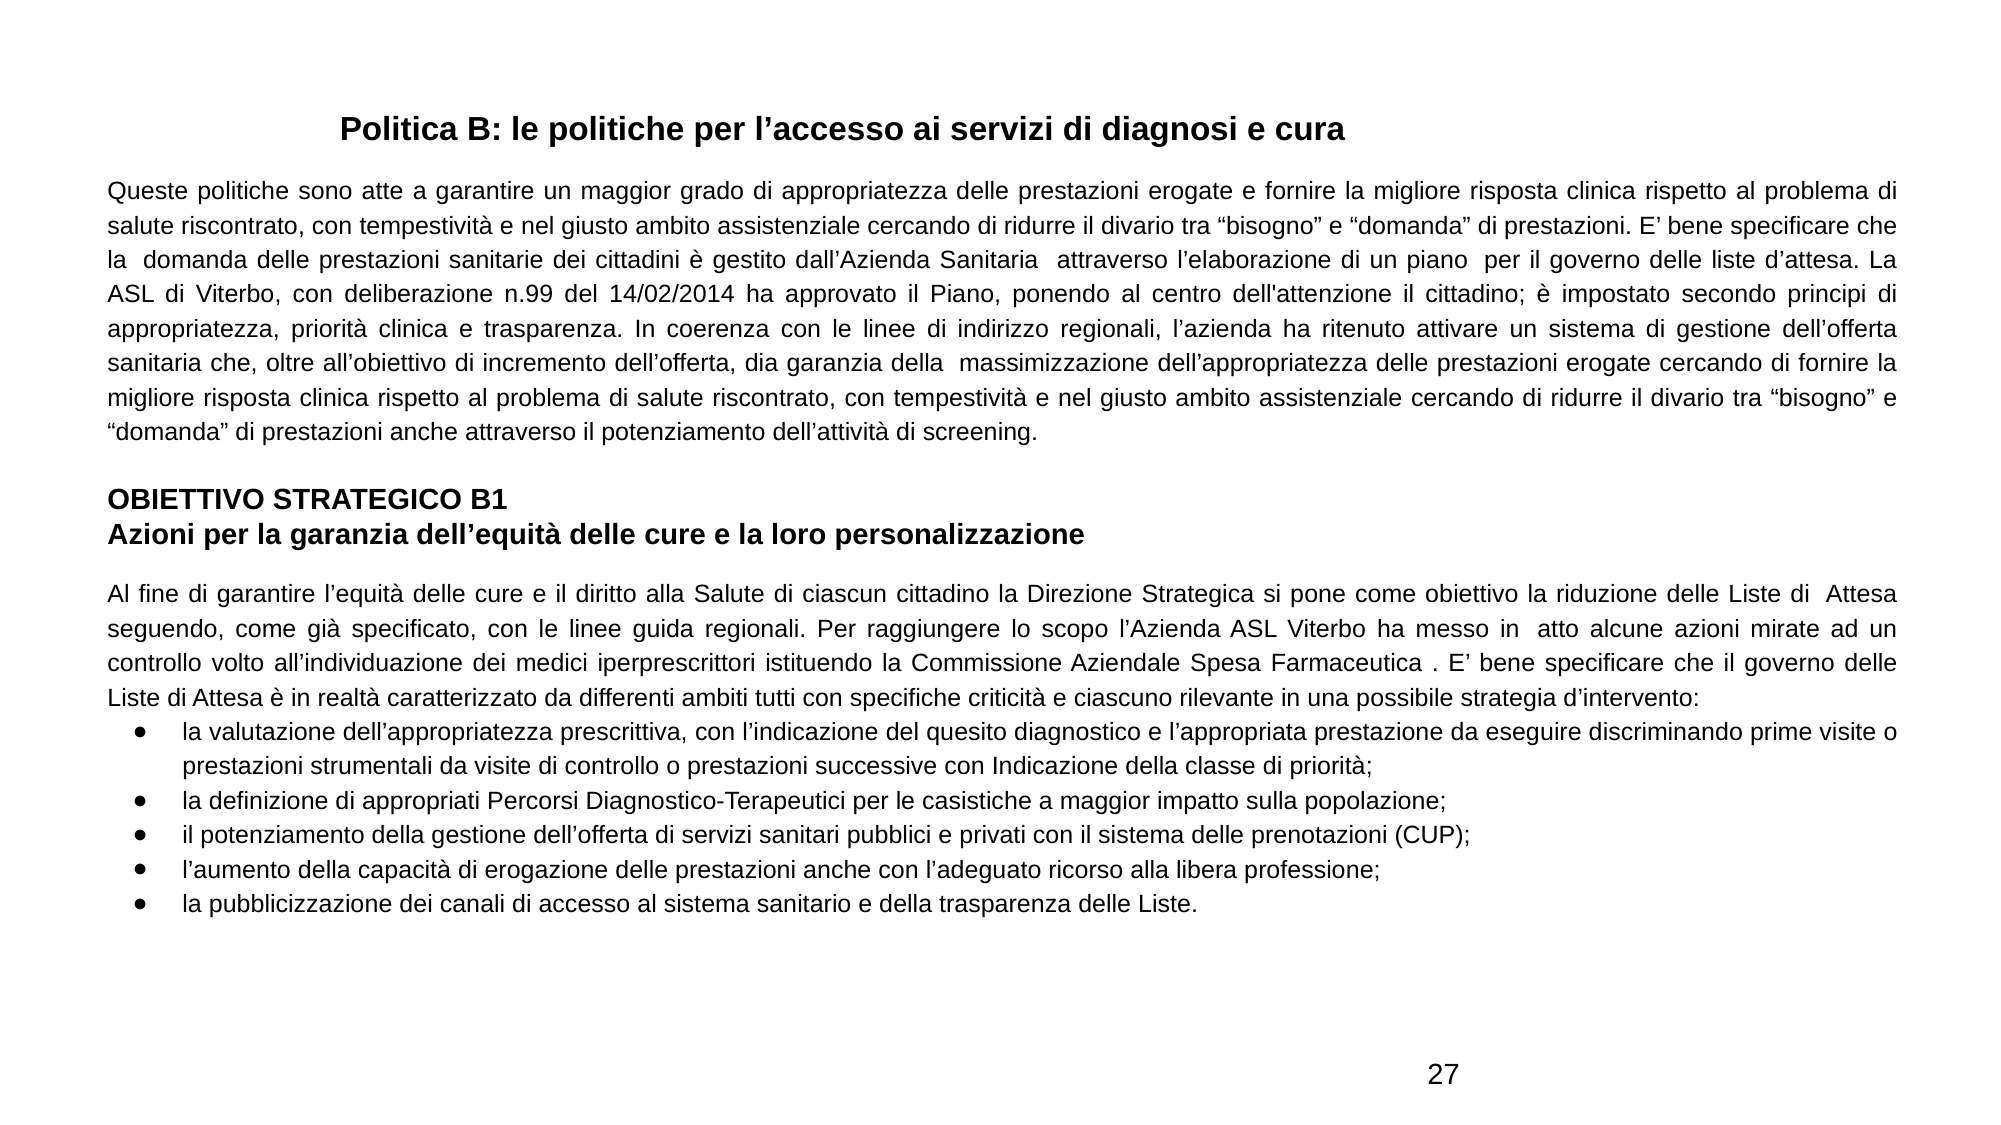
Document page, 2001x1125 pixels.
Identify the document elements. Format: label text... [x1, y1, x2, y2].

text_box Politica B: le politiche per l’accesso ai servizi di diagnosi e cura Queste politiche sono atte a garantire un maggior grado di appropriatezza delle prestazioni erogate e fornire la migliore risposta clinica rispetto al problema di salute riscontrato, con tempestività e nel giusto ambito assistenziale cercando di ridurre il divario tra “bisogno” e “domanda” di prestazioni. E’ bene specificare che la domanda delle prestazioni sanitarie dei cittadini è gestito dall’Azienda Sanitaria attraverso l’elaborazione di un piano per il governo delle liste d’attesa. La ASL di Viterbo, con deliberazione n.99 del 14/02/2014 ha approvato il Piano, ponendo al centro dell'attenzione il cittadino; è impostato secondo principi di appropriatezza, priorità clinica e trasparenza. In coerenza con le linee di indirizzo regionali, l’azienda ha ritenuto attivare un sistema di gestione dell’offerta sanitaria che, oltre all’obiettivo di incremento dell’offerta, dia garanzia della massimizzazione dell’appropriatezza delle prestazioni erogate cercando di fornire la migliore risposta clinica rispetto al problema di salute riscontrato, con tempestività e nel giusto ambito assistenziale cercando di ridurre il divario tra “bisogno” e “domanda” di prestazioni anche attraverso il potenziamento dell’attività di screening. OBIETTIVO STRATEGICO B1 Azioni per la garanzia dell’equità delle cure e la loro personalizzazione Al fine di garantire l’equità delle cure e il diritto alla Salute di ciascun cittadino la Direzione Strategica si pone come obiettivo la riduzione delle Liste di Attesa seguendo, come già specificato, con le linee guida regionali. Per raggiungere lo scopo l’Azienda ASL Viterbo ha messo in atto alcune azioni mirate ad un controllo volto all’individuazione dei medici iperprescrittori istituendo la Commissione Aziendale Spesa Farmaceutica . E’ bene specificare che il governo delle Liste di Attesa è in realtà caratterizzato da differenti ambiti tutti con specifiche criticità e ciascuno rilevante in una possibile strategia d’intervento: la valutazione dell’appropriatezza prescrittiva, con l’indicazione del quesito diagnostico e l’appropriata prestazione da eseguire discriminando prime visite o prestazioni strumentali da visite di controllo o prestazioni successive con Indicazione della classe di priorità; la definizione di appropriati Percorsi Diagnostico-Terapeutici per le casistiche a maggior impatto sulla popolazione; il potenziamento della gestione dell’offerta di servizi sanitari pubblici e privati con il sistema delle prenotazioni (CUP); l’aumento della capacità di erogazione delle prestazioni anche con l’adeguato ricorso alla libera professione; la pubblicizzazione dei canali di accesso al sistema sanitario e della trasparenza delle Liste. [92, 99, 1917, 983]
slide_number <numero> [1412, 1042, 1863, 1103]
